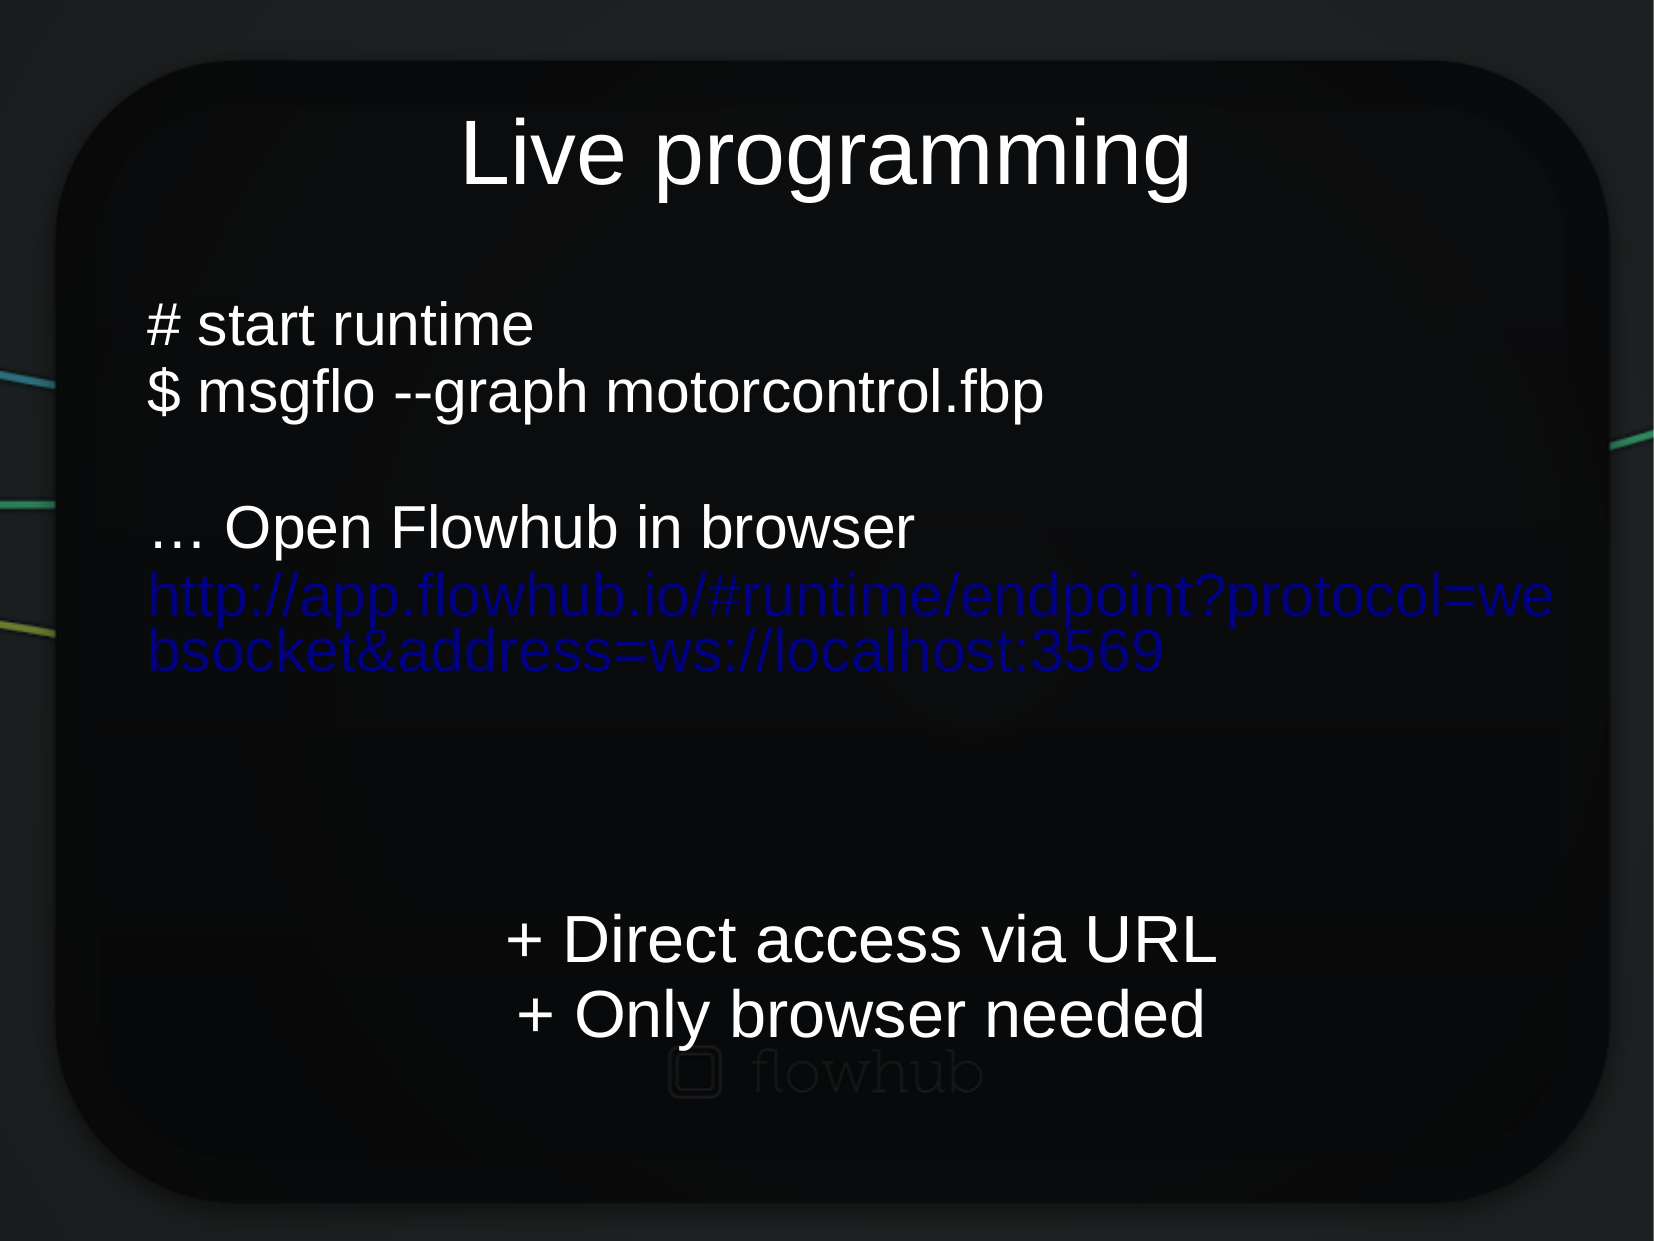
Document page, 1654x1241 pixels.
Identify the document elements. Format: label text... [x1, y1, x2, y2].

title Live programming [82, 49, 1571, 257]
list + Direct access via URL + Only browser needed [82, 902, 1571, 1062]
picture [0, 0, 1654, 1241]
list # start runtime $ msgflo --graph motorcontrol.fbp … Open Flowhub in browser http://app.flowhub.io/#runtime/endpoint?protocol=websocket&address=ws://localhost:3569 [82, 290, 1571, 766]
